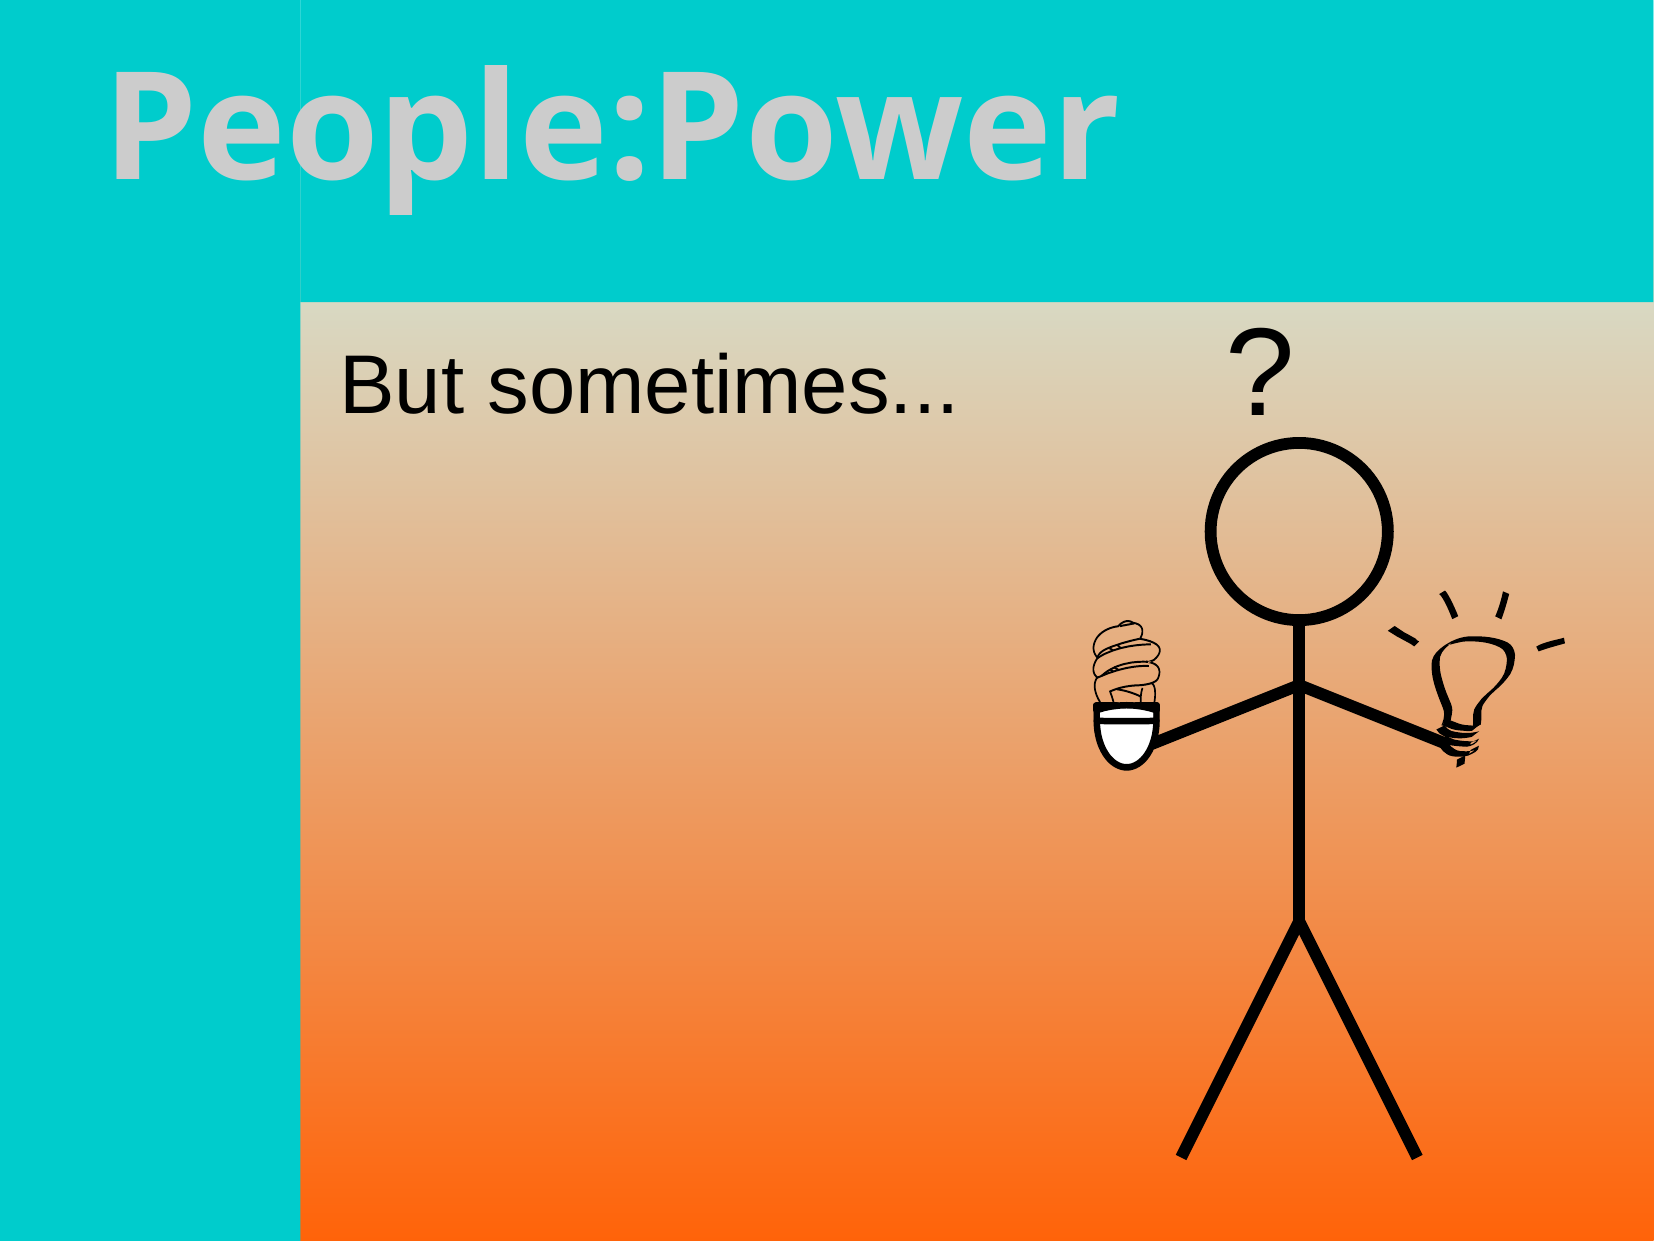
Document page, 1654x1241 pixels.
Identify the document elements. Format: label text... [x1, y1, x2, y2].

text_box But sometimes... [324, 330, 1152, 449]
picture [1387, 590, 1565, 768]
text_box People:Power [88, 11, 1300, 282]
text_box ? [1210, 295, 1477, 450]
text_box [0, 0, 1654, 1241]
